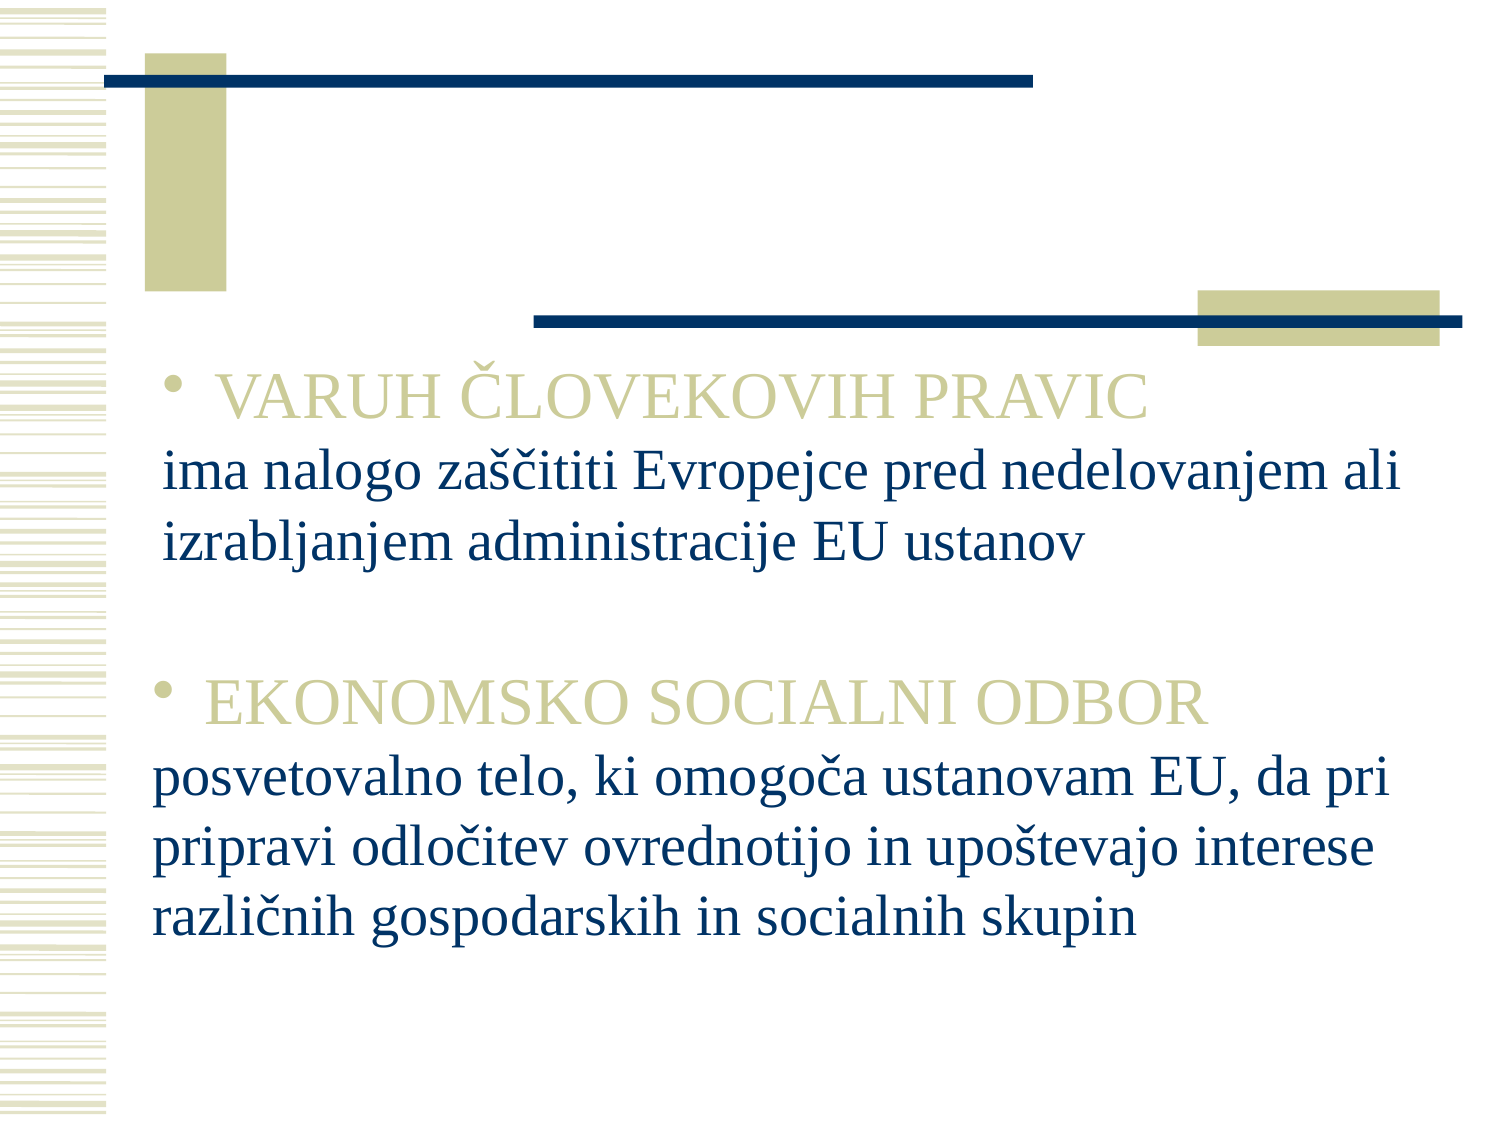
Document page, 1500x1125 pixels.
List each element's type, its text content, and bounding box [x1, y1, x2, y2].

text_box EKONOMSKO SOCIALNI ODBOR posvetovalno telo, ki omogoča ustanovam EU, da pri pripravi odločitev ovrednotijo in upoštevajo interese različnih gospodarskih in socialnih skupin [137, 650, 1415, 955]
text_box VARUH ČLOVEKOVIH PRAVIC ima nalogo zaščititi Evropejce pred nedelovanjem ali izrabljanjem administracije EU ustanov [147, 344, 1425, 579]
